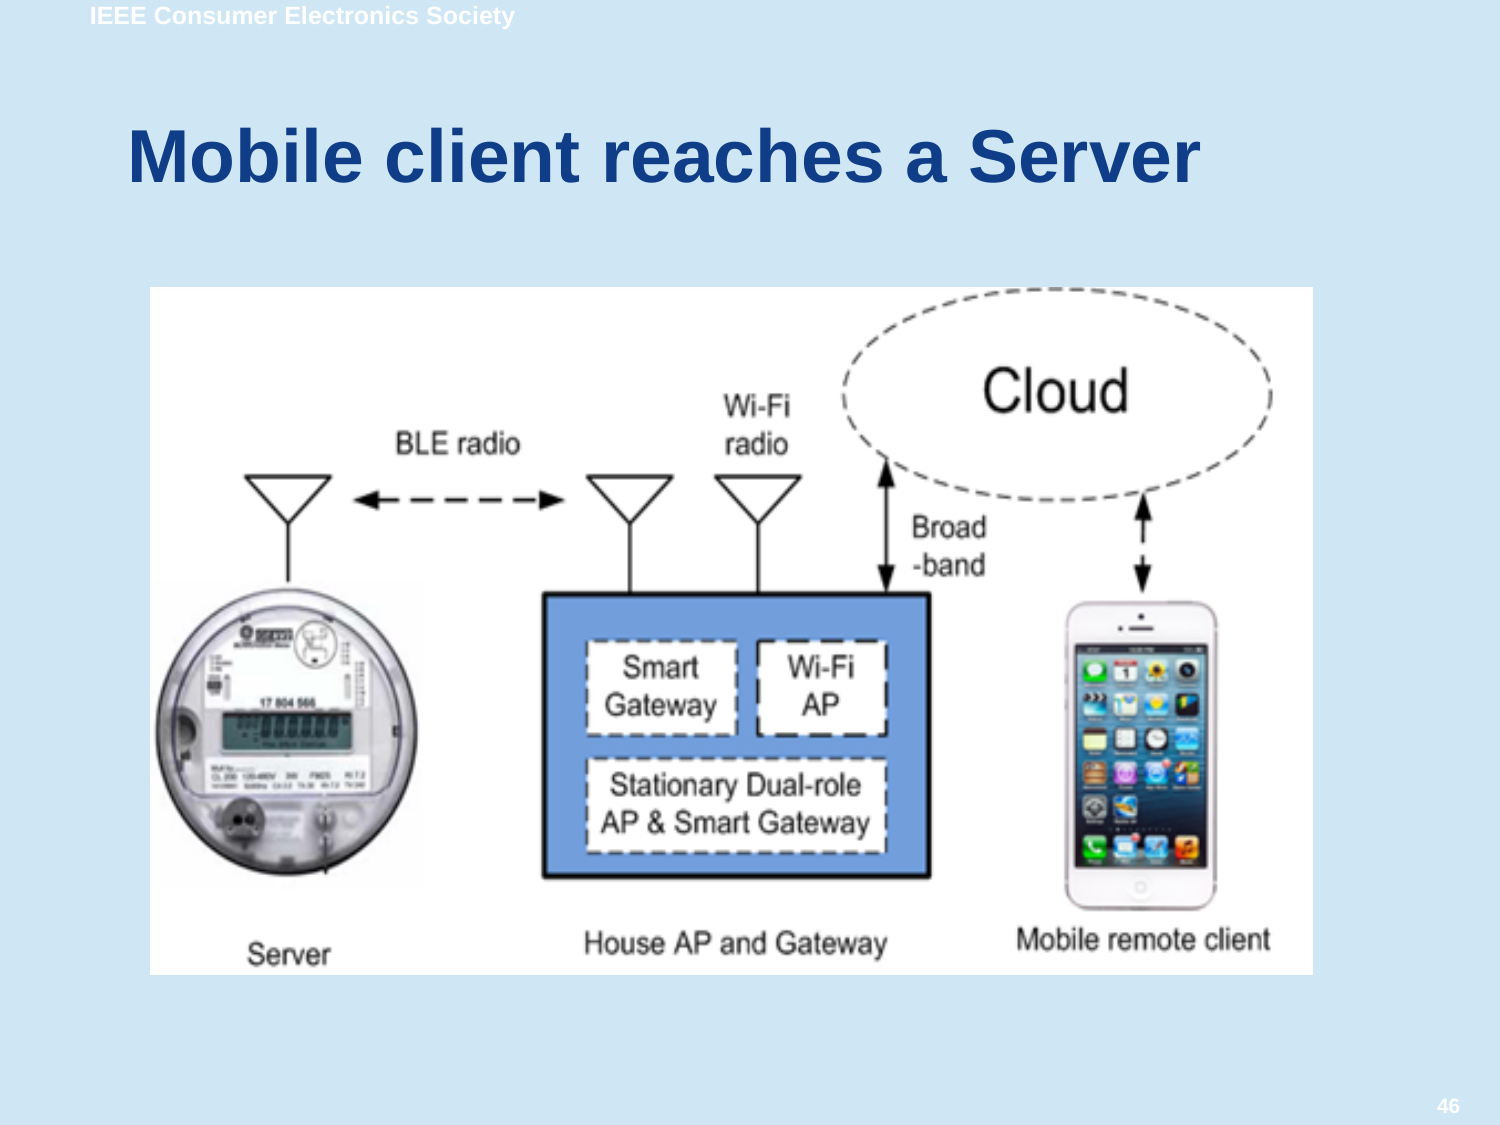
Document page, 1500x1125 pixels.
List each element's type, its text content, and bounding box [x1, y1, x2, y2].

picture [150, 287, 1313, 975]
title Mobile client reaches a Server [112, 99, 1388, 200]
